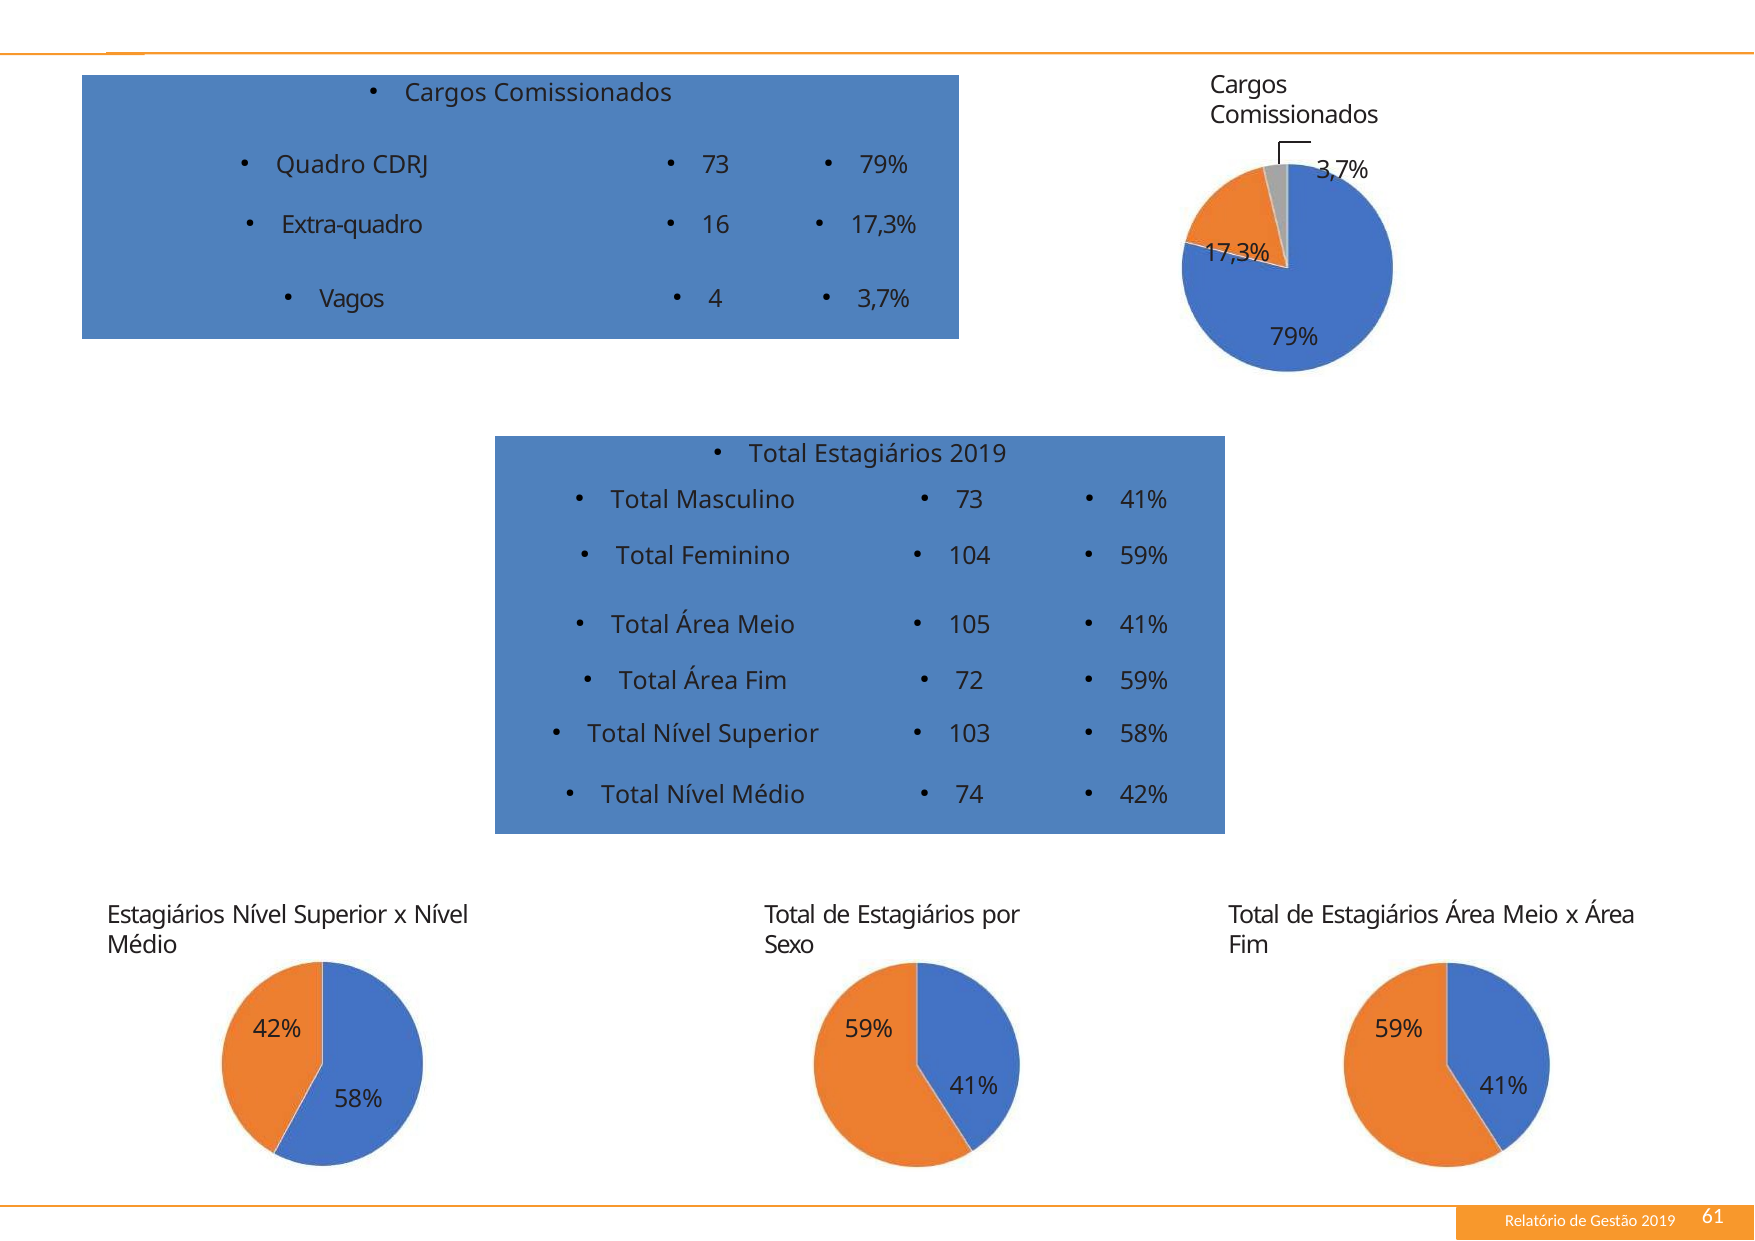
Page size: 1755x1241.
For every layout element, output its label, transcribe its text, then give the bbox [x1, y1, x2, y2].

table_cell 74 [876, 777, 1028, 834]
text_box 58% [332, 1079, 388, 1115]
table_cell 4 [587, 281, 773, 339]
table_header Total Estagiários 2019 [495, 436, 1225, 482]
table_cell 79% [773, 147, 959, 207]
table_cell 104 [876, 538, 1028, 607]
table_cell 41% [1028, 607, 1225, 663]
table_cell 41% [1028, 482, 1225, 538]
text_box [0, 52, 1754, 56]
text_box 59% [1372, 1009, 1428, 1045]
table_cell 105 [876, 607, 1028, 663]
table_cell Total Feminino [495, 538, 876, 607]
picture [1340, 959, 1554, 1172]
text_box 61 [1699, 1207, 1727, 1231]
text_box [1458, 1209, 1754, 1238]
table_cell 59% [1028, 538, 1225, 607]
text_box 59% [842, 1009, 898, 1045]
table_cell 72 [876, 663, 1028, 715]
table_cell Total Masculino [495, 482, 876, 538]
table_header Cargos Comissionados [82, 75, 959, 147]
text_box Total de Estagiários por Sexo [762, 896, 1054, 931]
table_cell 103 [876, 715, 1028, 777]
text_box Estagiários Nível Superior x Nível Médio [104, 896, 507, 931]
table_cell Total Área Meio [495, 607, 876, 663]
table_cell 58% [1028, 715, 1225, 777]
table_cell 73 [587, 147, 773, 207]
text_box Relatório de Gestão 2019 [1502, 1207, 1682, 1232]
text_box 41% [1477, 1067, 1533, 1102]
picture [210, 959, 436, 1172]
table_cell Total Área Fim [495, 663, 876, 715]
table_cell 42% [1028, 777, 1225, 834]
table_cell Quadro CDRJ [82, 147, 587, 207]
table_cell 73 [876, 482, 1028, 538]
text_box Total de Estagiários Área Meio x Área Fim [1226, 896, 1646, 931]
table_cell 59% [1028, 663, 1225, 715]
table_cell Total Nível Superior [495, 715, 876, 777]
table_cell 3,7% [773, 281, 959, 339]
picture [810, 959, 1024, 1172]
table_cell Extra-quadro [82, 207, 587, 281]
table_cell 16 [587, 207, 773, 281]
text_box Cargos Comissionados 3,7% 17,3% 79% [1201, 66, 1441, 325]
text_box 61 [1699, 1200, 1727, 1205]
table_cell Total Nível Médio [495, 777, 876, 834]
picture [1178, 159, 1406, 377]
text_box 42% [250, 1009, 306, 1045]
text_box 41% [947, 1067, 1003, 1102]
table_cell Vagos [82, 281, 587, 339]
table_cell 17,3% [773, 207, 959, 281]
